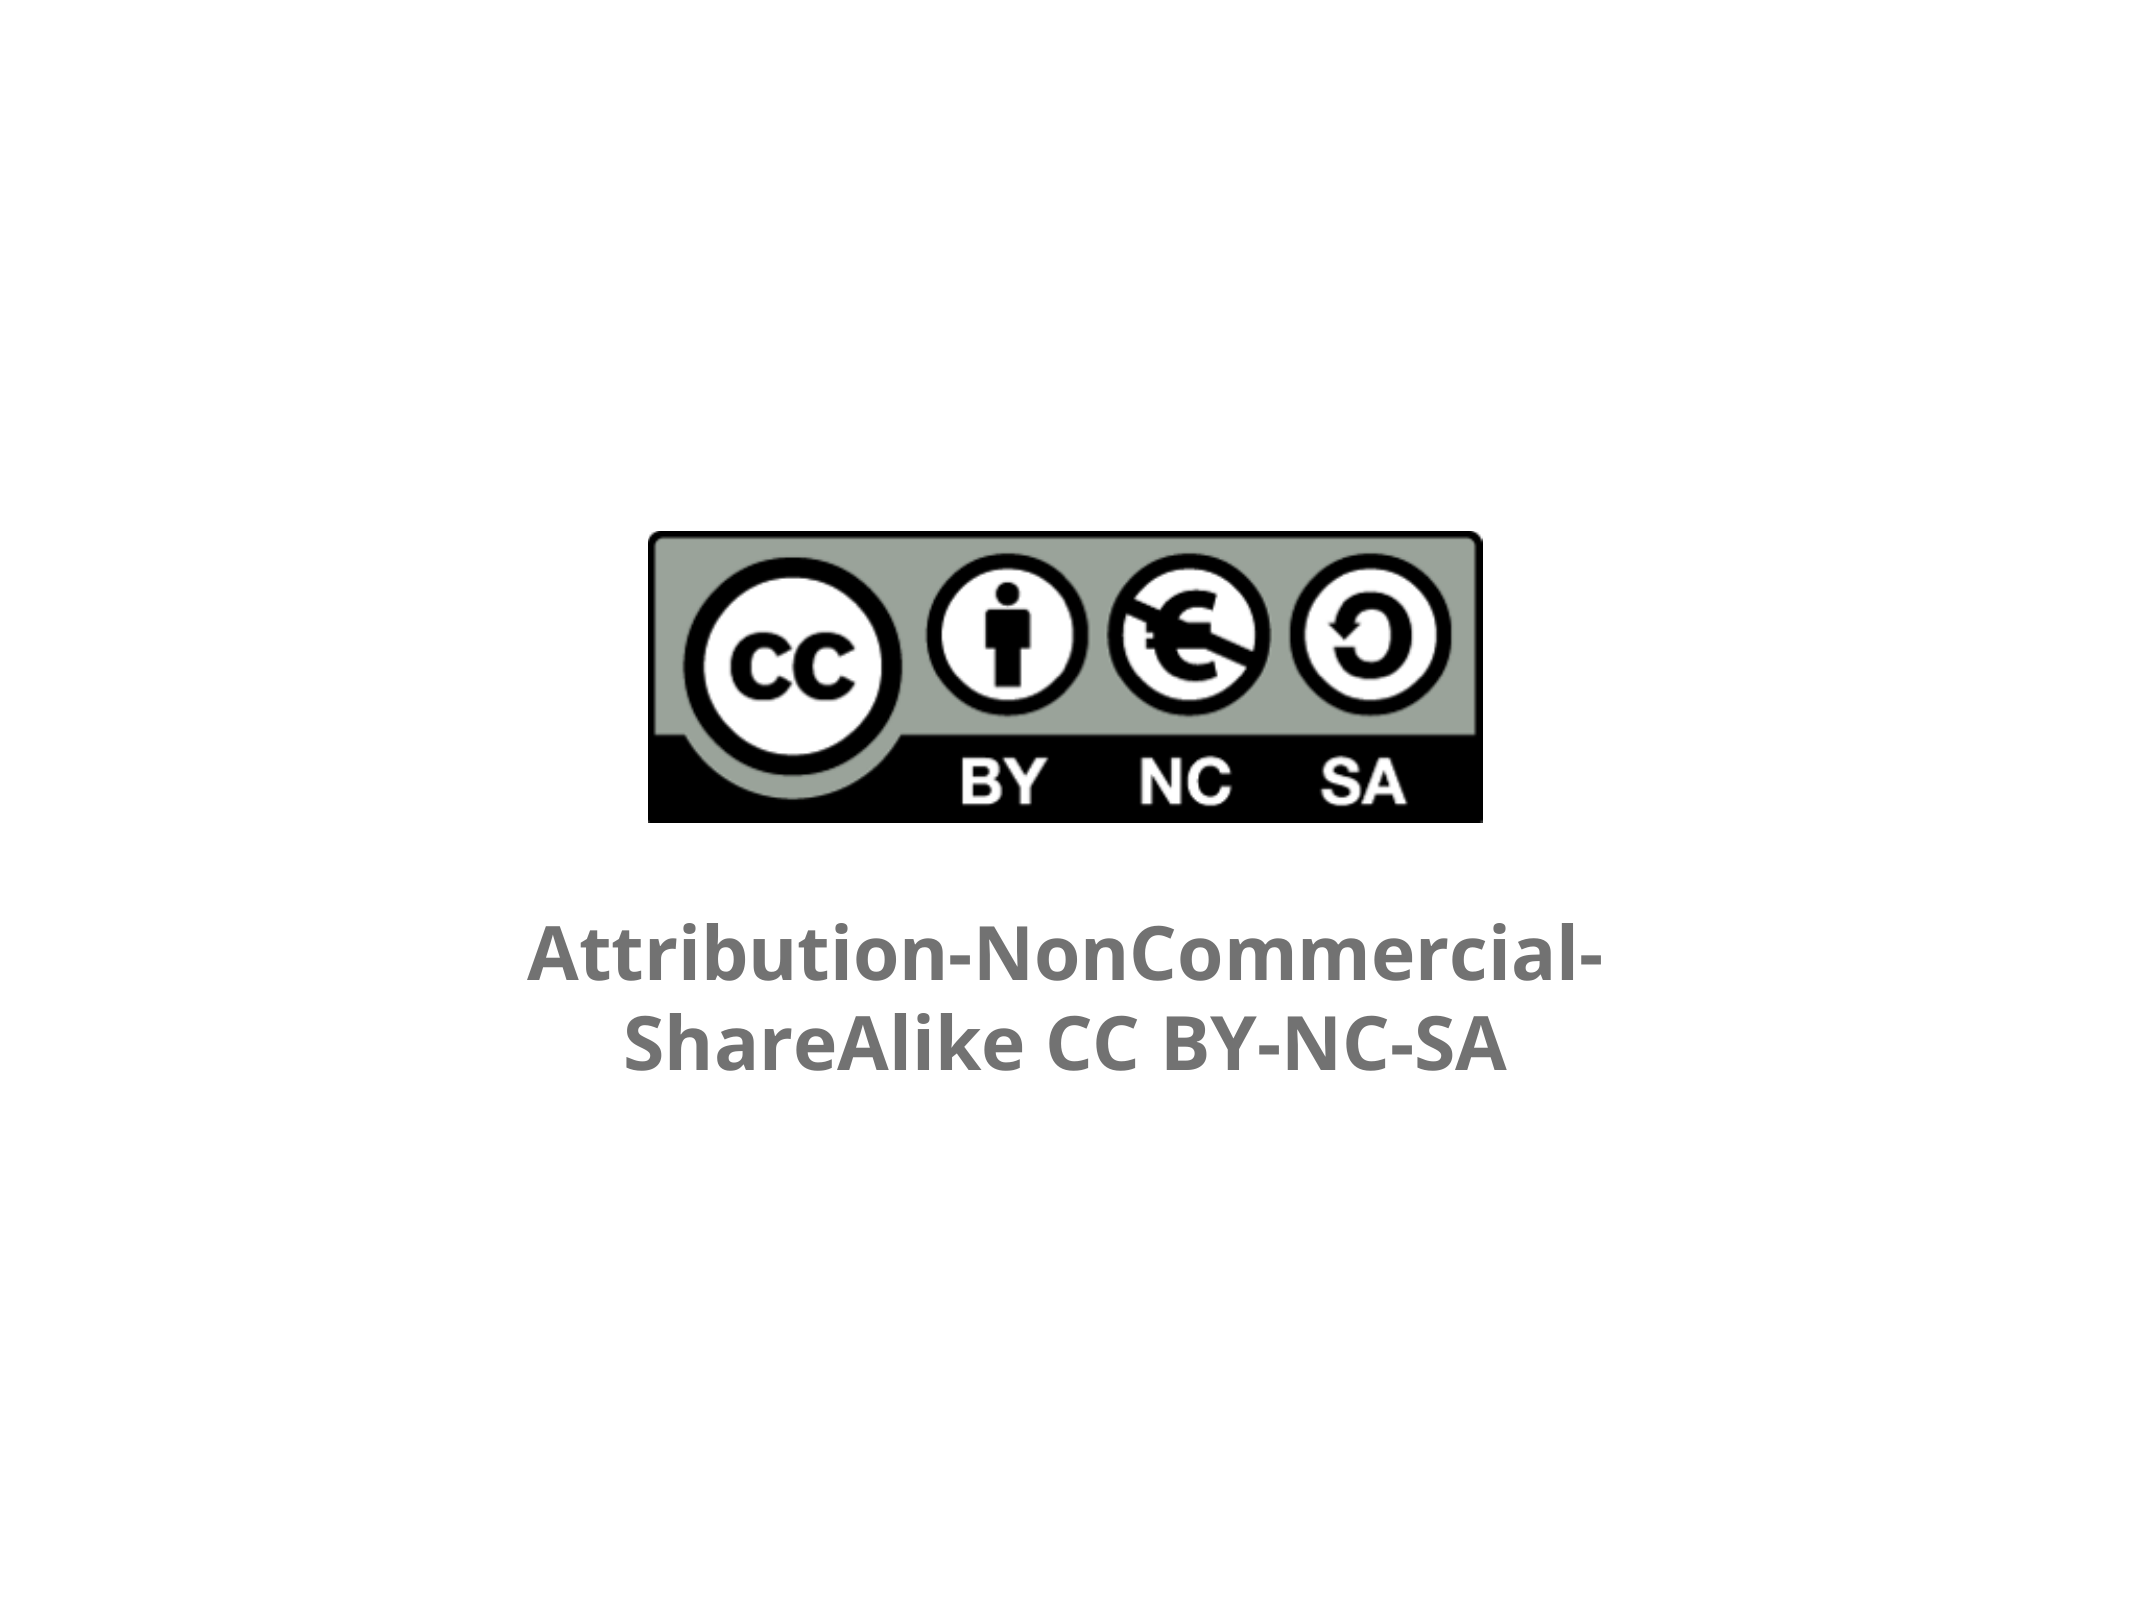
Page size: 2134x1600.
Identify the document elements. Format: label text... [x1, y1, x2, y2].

picture [648, 531, 1483, 823]
text_box Attribution-NonCommercial-ShareAlike CC BY-NC-SA [400, 890, 1732, 1101]
